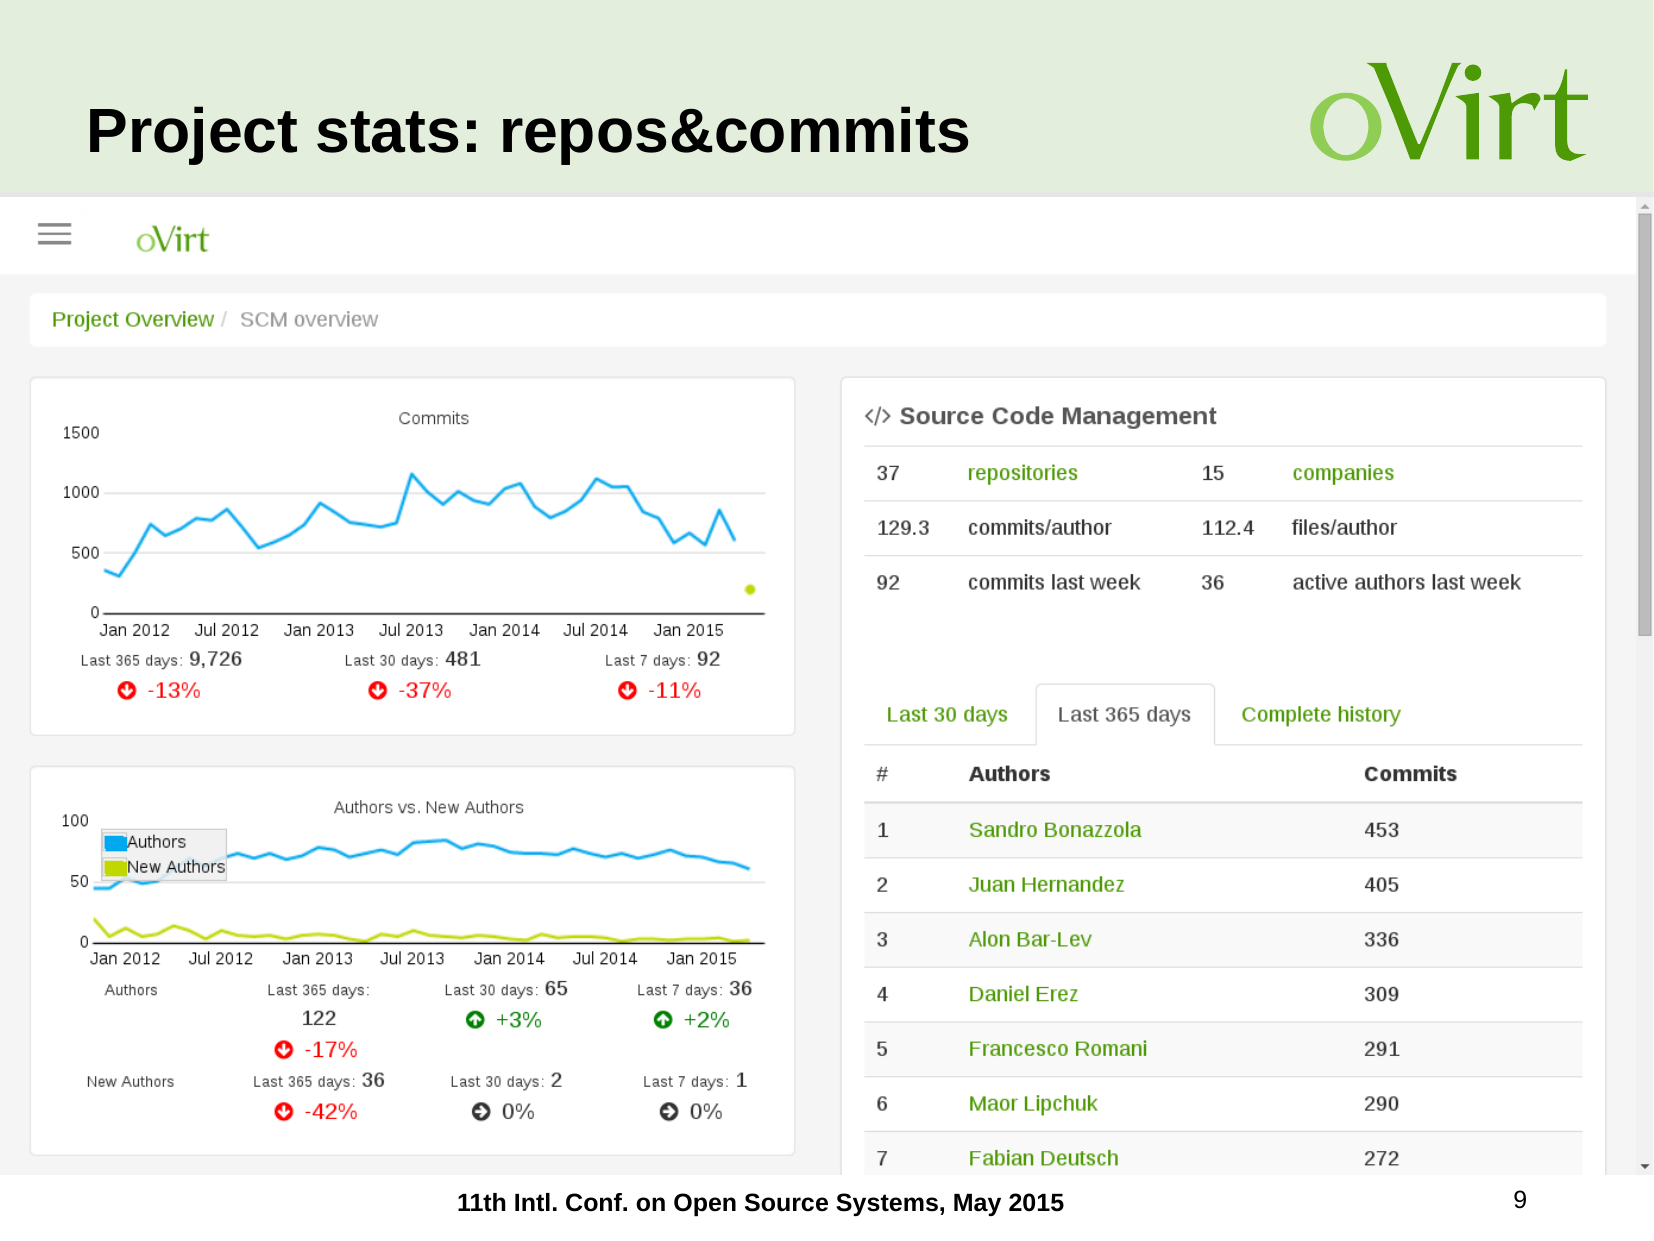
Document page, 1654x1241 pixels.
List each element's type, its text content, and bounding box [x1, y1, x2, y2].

title Project stats: repos&commits [86, 36, 1307, 197]
picture [0, 197, 1654, 1175]
